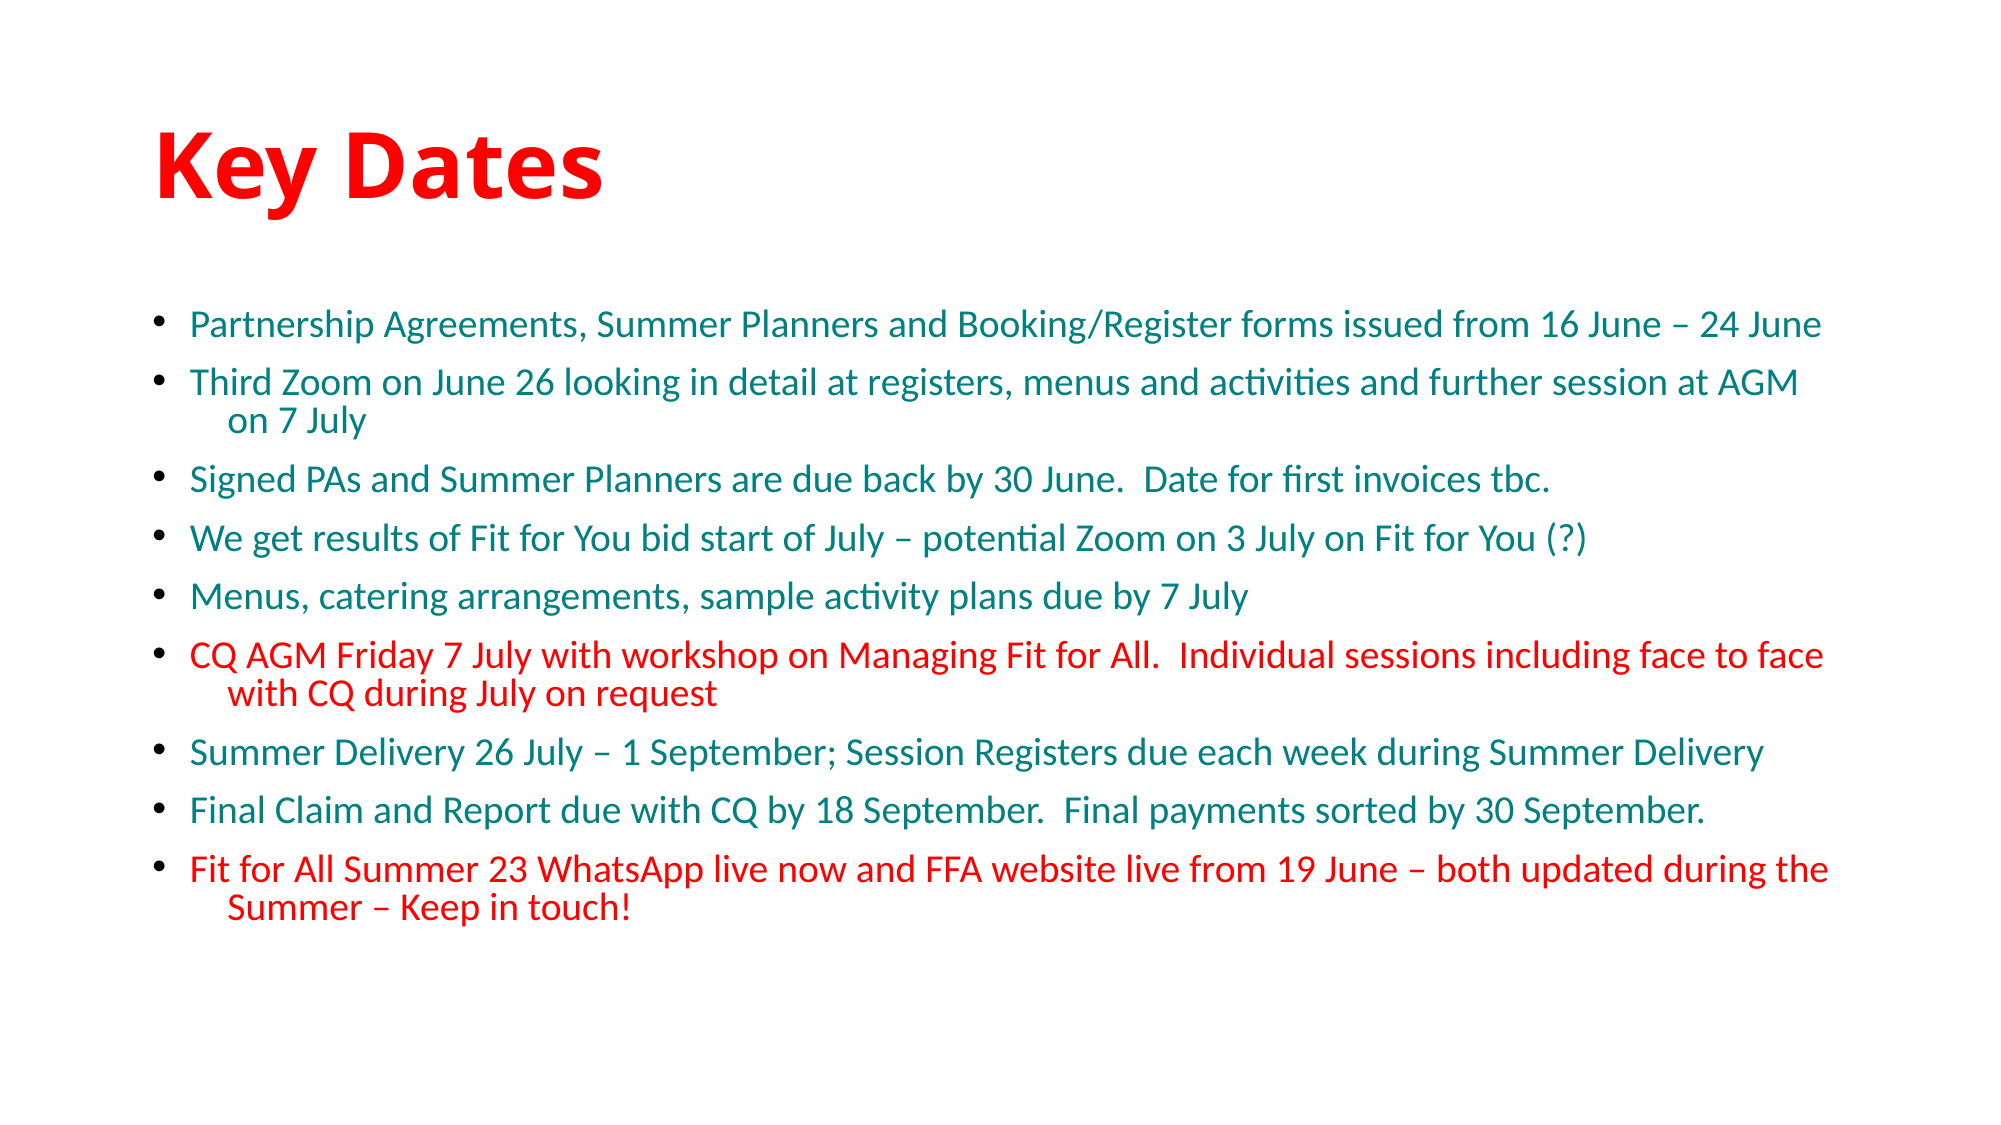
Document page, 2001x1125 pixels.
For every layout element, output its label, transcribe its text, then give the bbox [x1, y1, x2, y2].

list Partnership Agreements, Summer Planners and Booking/Register forms issued from 16 June – 24 June Third Zoom on June 26 looking in detail at registers, menus and activities and further session at AGM on 7 July Signed PAs and Summer Planners are due back by 30 June. Date for first invoices tbc. We get results of Fit for You bid start of July – potential Zoom on 3 July on Fit for You (?) Menus, catering arrangements, sample activity plans due by 7 July CQ AGM Friday 7 July with workshop on Managing Fit for All. Individual sessions including face to face with CQ during July on request Summer Delivery 26 July – 1 September; Session Registers due each week during Summer Delivery Final Claim and Report due with CQ by 18 September. Final payments sorted by 30 September. Fit for All Summer 23 WhatsApp live now and FFA website live from 19 June – both updated during the Summer – Keep in touch! [137, 299, 1863, 1014]
title Key Dates [137, 59, 1863, 278]
